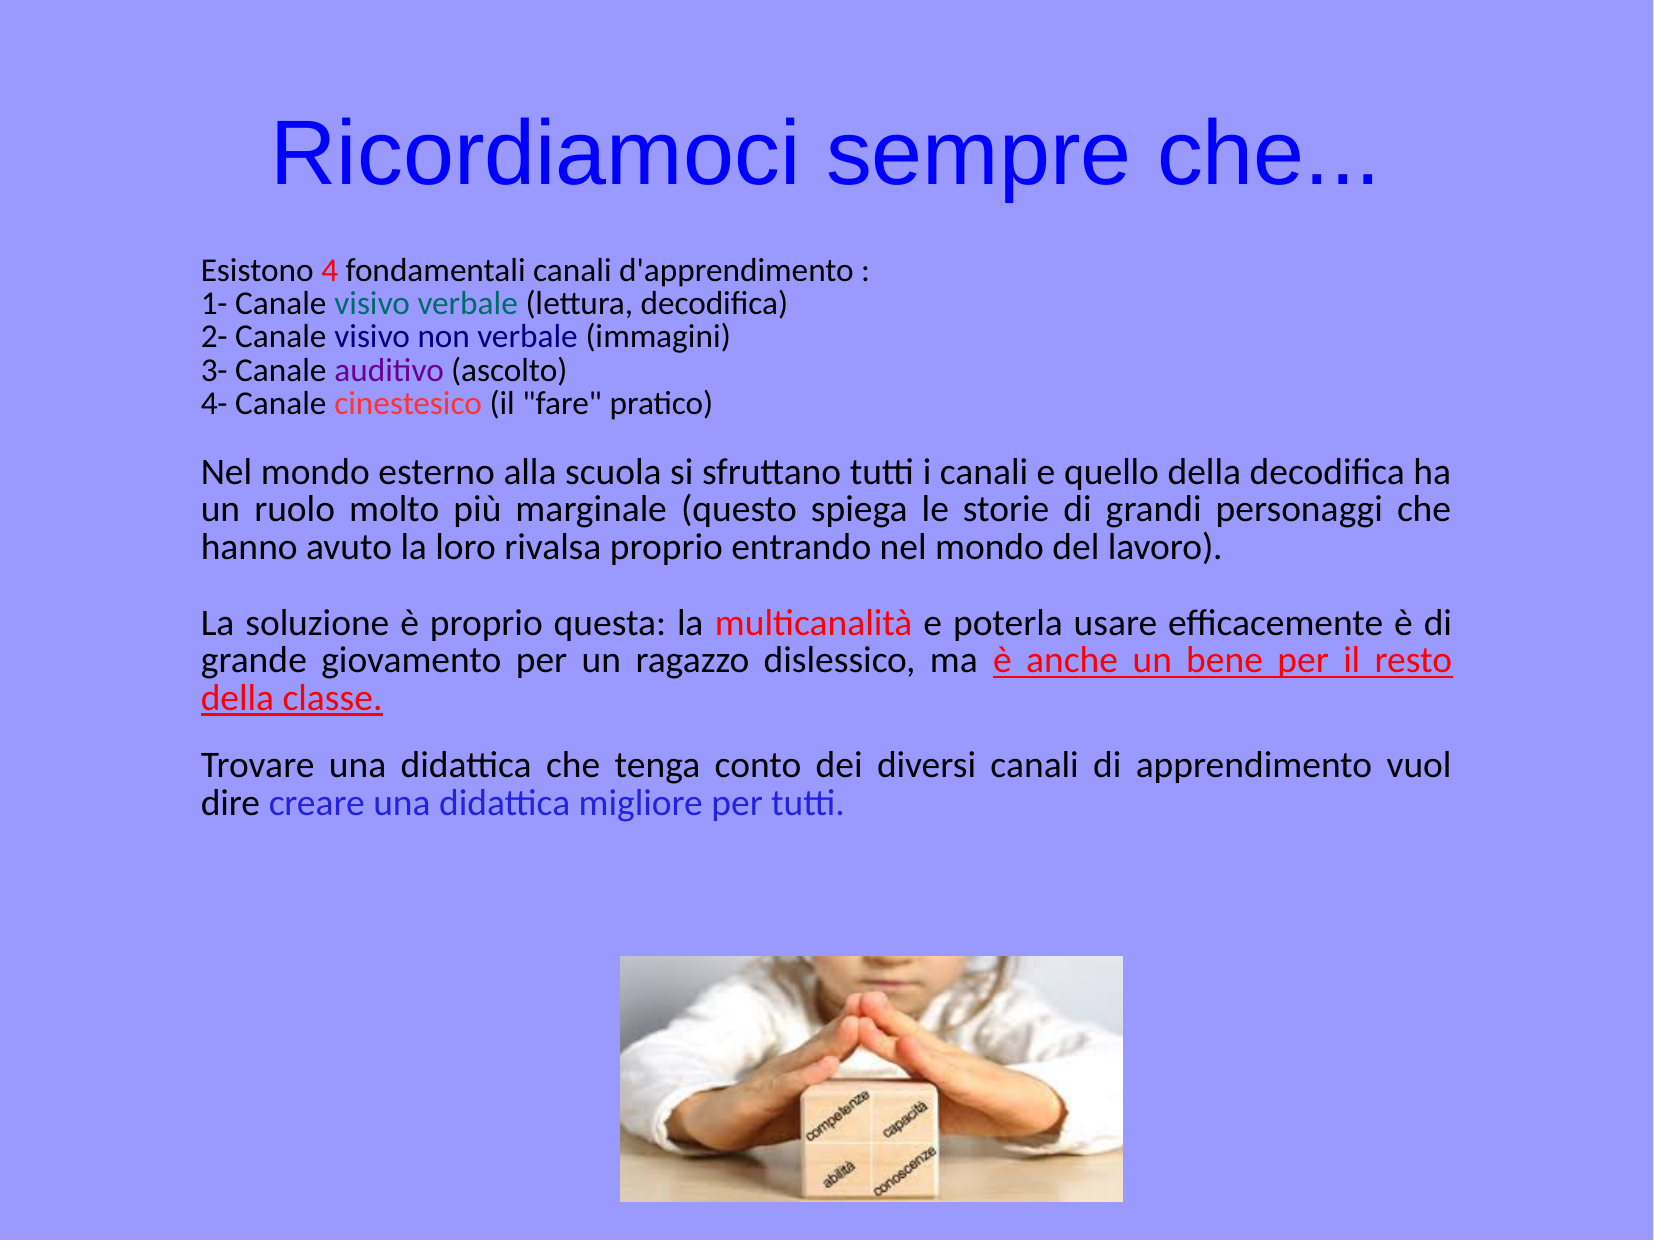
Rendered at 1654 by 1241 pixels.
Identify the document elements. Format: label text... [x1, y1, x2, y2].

list Esistono 4 fondamentali canali d'apprendimento : 1- Canale visivo verbale (lettura, decodifica) 2- Canale visivo non verbale (immagini) 3- Canale auditivo (ascolto) 4- Canale cinestesico (il "fare" pratico) Nel mondo esterno alla scuola si sfruttano tutti i canali e quello della decodifica ha un ruolo molto più marginale (questo spiega le storie di grandi personaggi che hanno avuto la loro rivalsa proprio entrando nel mondo del lavoro). La soluzione è proprio questa: la multicanalità e poterla usare efficacemente è di grande giovamento per un ragazzo dislessico, ma è anche un bene per il resto della classe. Trovare una didattica che tenga conto dei diversi canali di apprendimento vuol dire creare una didattica migliore per tutti. [200, 256, 1453, 1075]
title Ricordiamoci sempre che... [82, 49, 1571, 257]
picture [620, 956, 1123, 1202]
